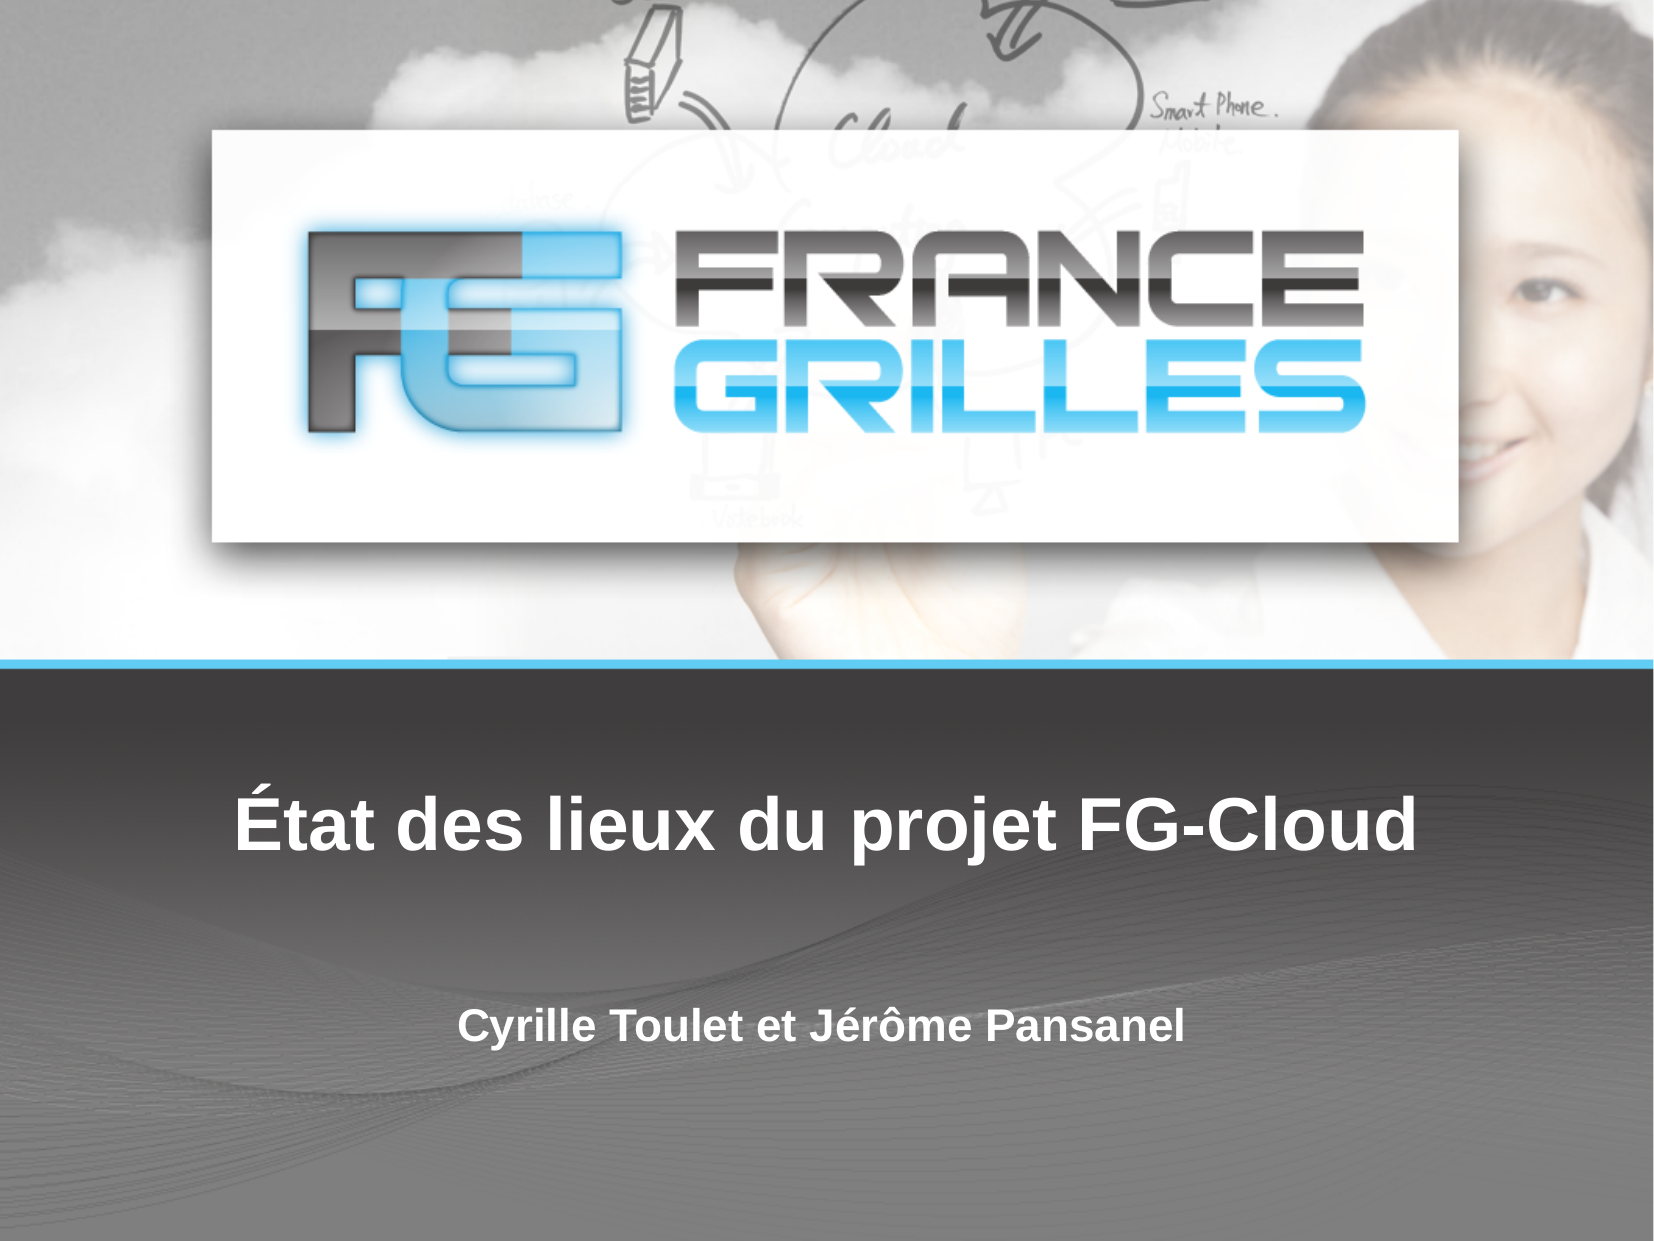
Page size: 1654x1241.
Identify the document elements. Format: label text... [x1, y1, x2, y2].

text_box État des lieux du projet FG-Cloud [218, 775, 1435, 875]
text_box Cyrille Toulet et Jérôme Pansanel [442, 992, 1212, 1059]
picture [0, 0, 1654, 1241]
